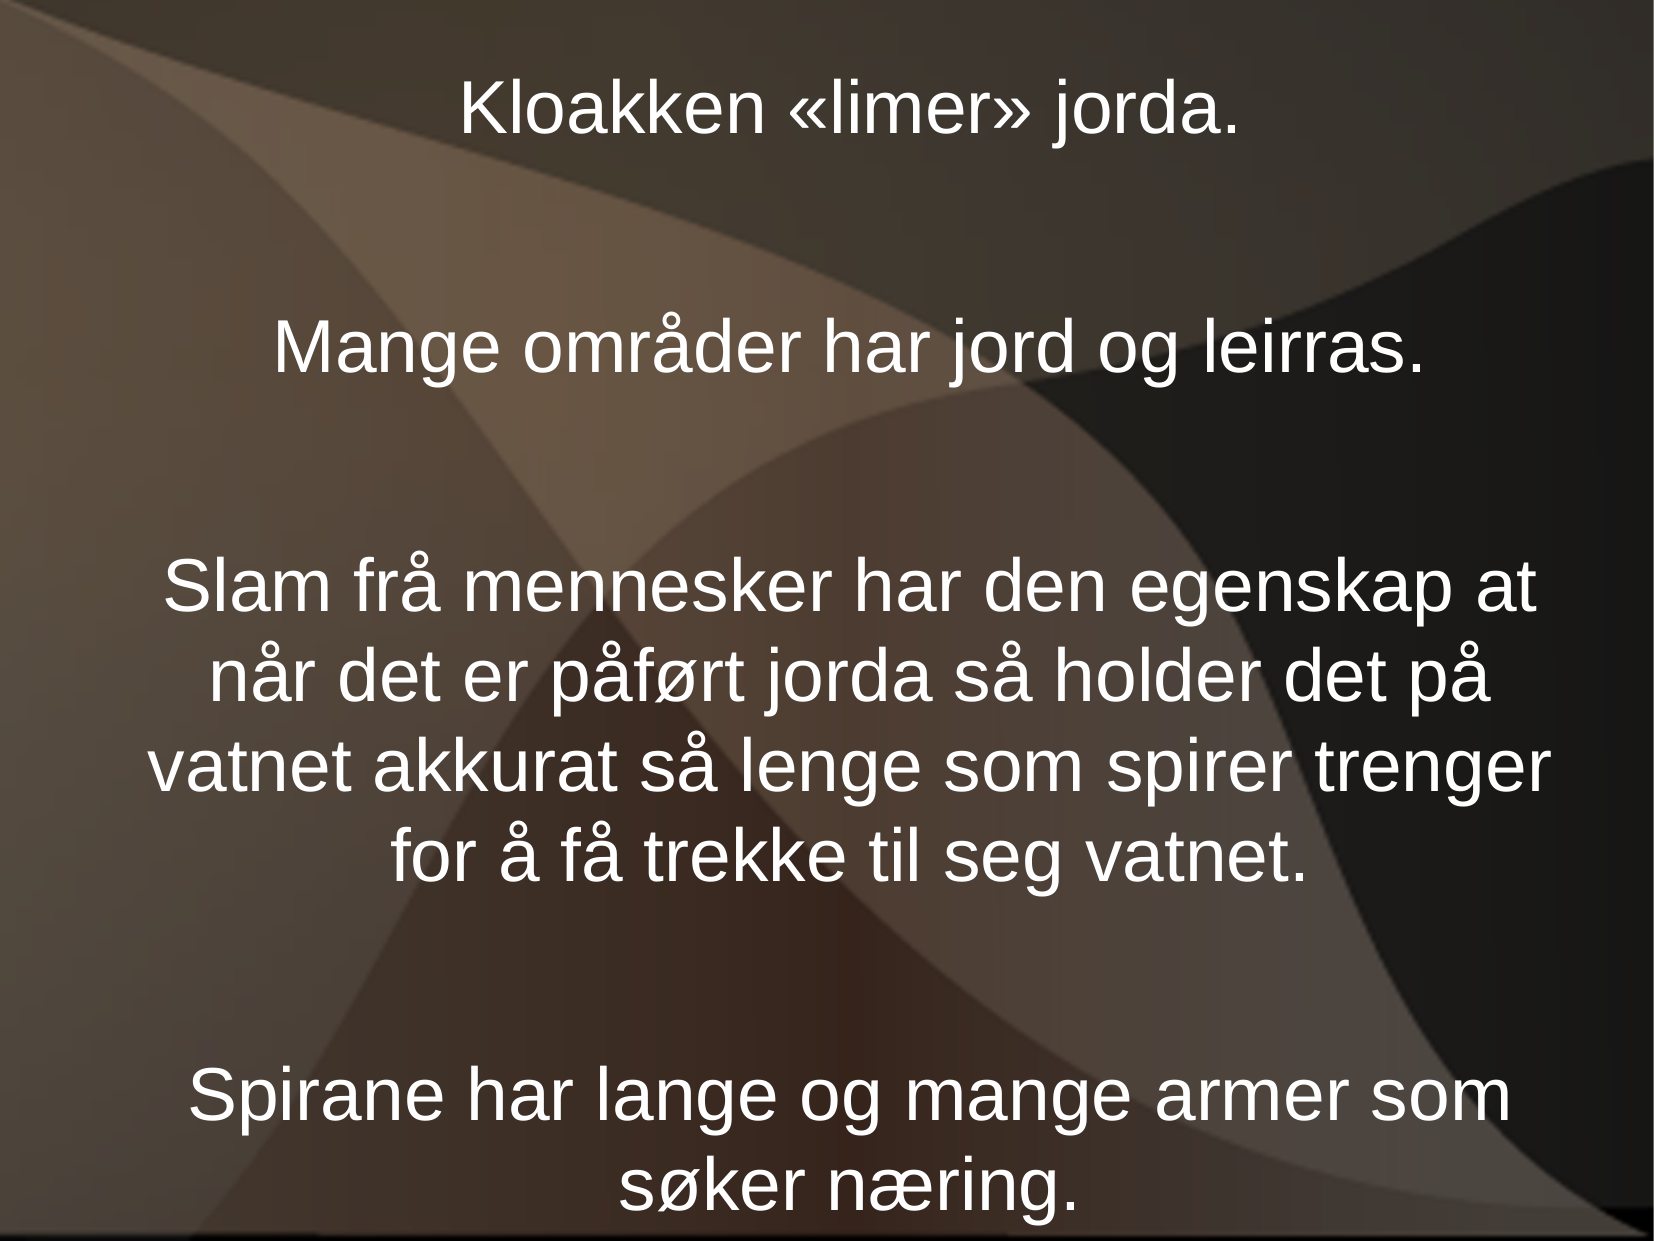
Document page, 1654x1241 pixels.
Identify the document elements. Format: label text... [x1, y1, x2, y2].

subtitle Kloakken «limer» jorda. Mange områder har jord og leirras. Slam frå mennesker har den egenskap at når det er påført jorda så holder det på vatnet akkurat så lenge som spirer trenger for å få trekke til seg vatnet. Spirane har lange og mange armer som søker næring. Dei binder jordsmonnet.. [106, 59, 1595, 1151]
